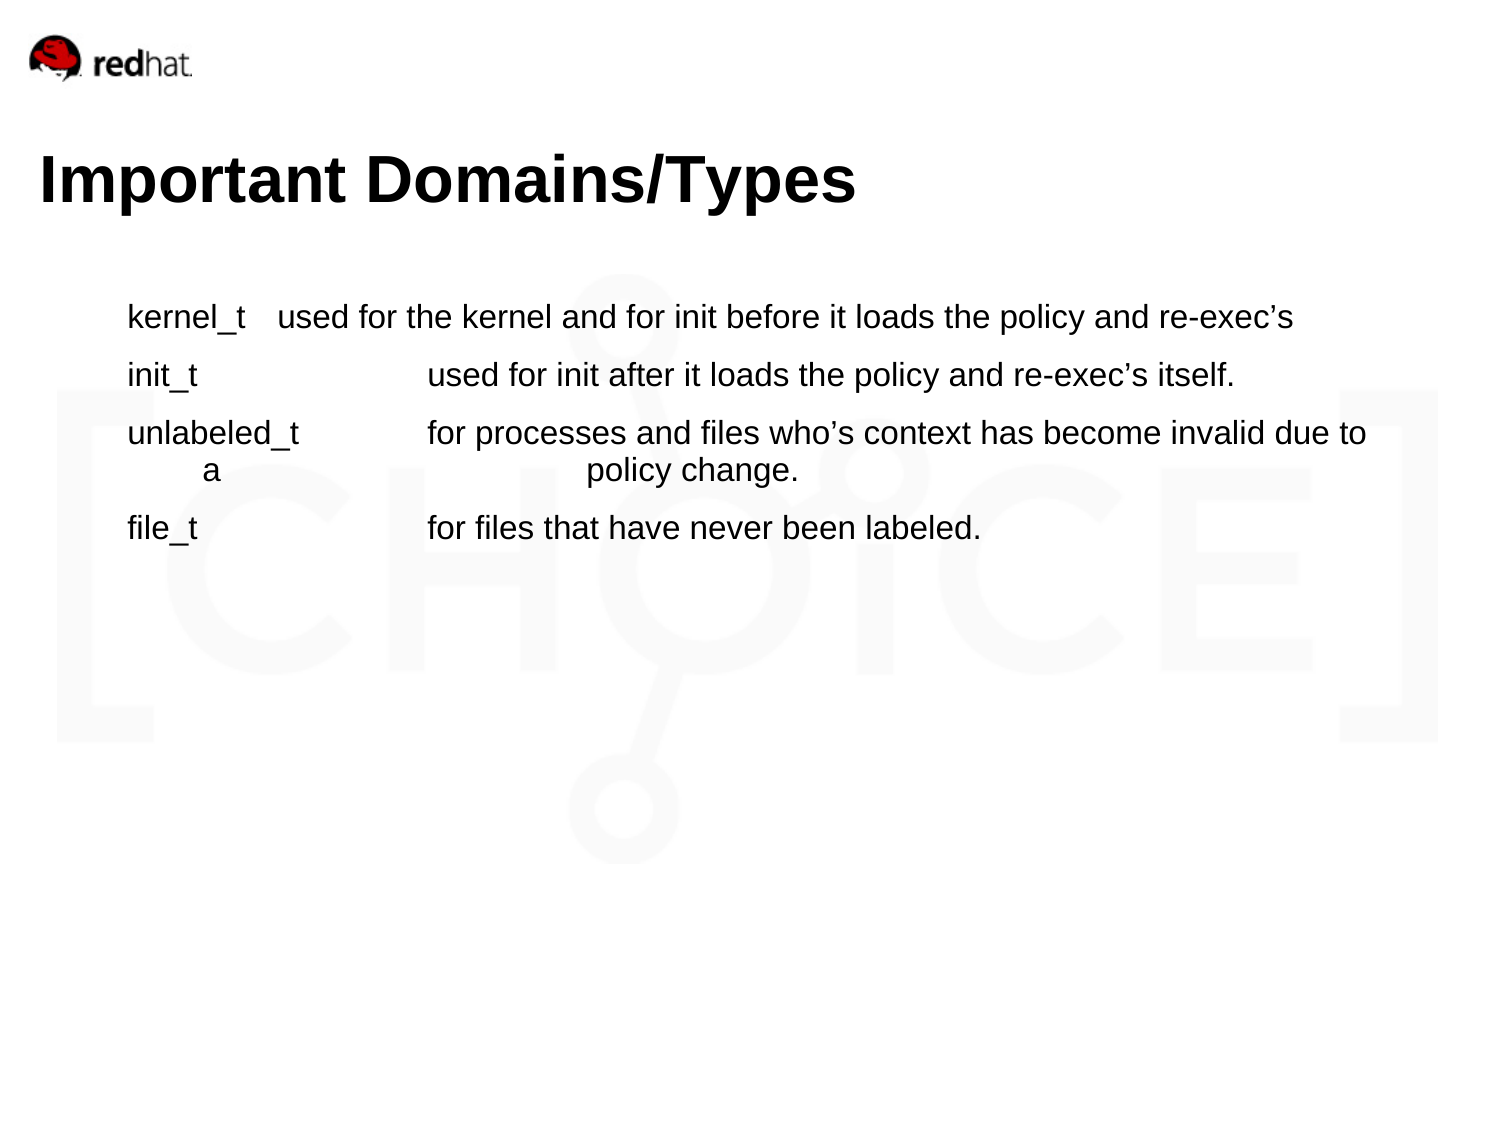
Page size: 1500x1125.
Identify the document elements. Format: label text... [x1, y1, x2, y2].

picture [57, 274, 1438, 864]
picture [28, 33, 192, 89]
title Important Domains/Types [25, 96, 1378, 225]
list kernel_t used for the kernel and for init before it loads the policy and re-exec’s init_t used for init after it loads the policy and re-exec’s itself. unlabeled_t for processes and files who’s context has become invalid due to a policy change. file_t for files that have never been labeled. [112, 291, 1389, 932]
